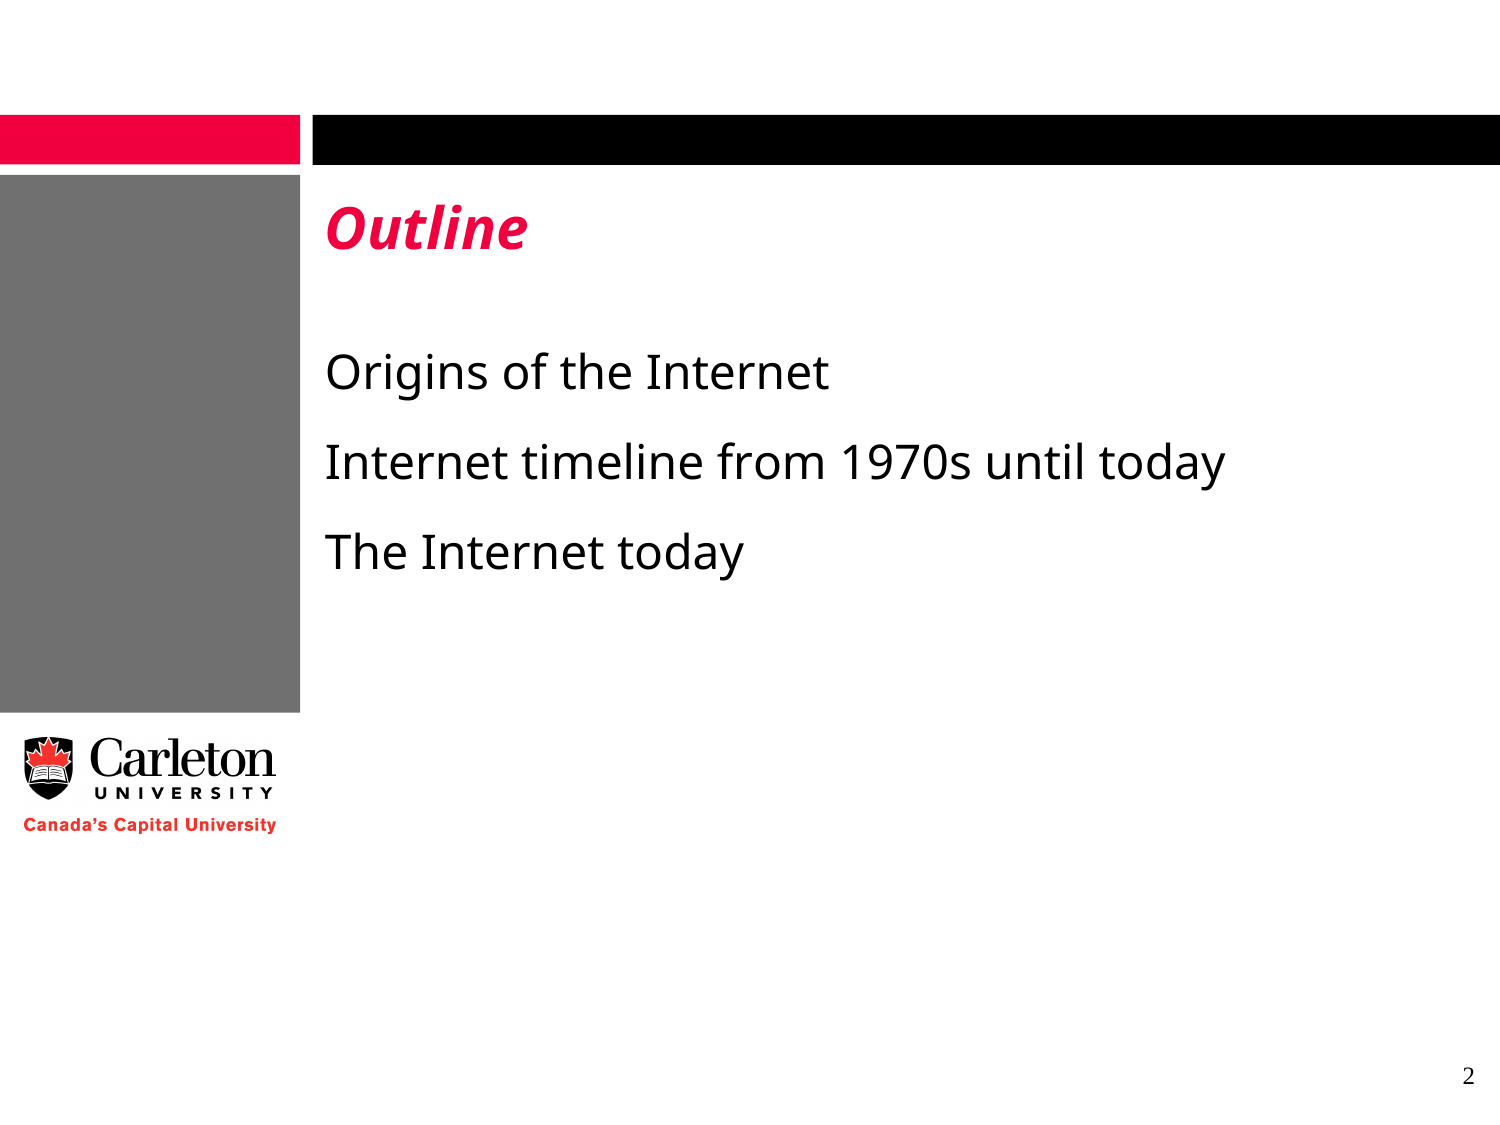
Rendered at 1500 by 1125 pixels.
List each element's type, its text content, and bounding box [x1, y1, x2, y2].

title Outline [324, 187, 1450, 324]
list Origins of the Internet Internet timeline from 1970s until today The Internet today [324, 324, 1450, 1051]
picture [24, 737, 276, 834]
